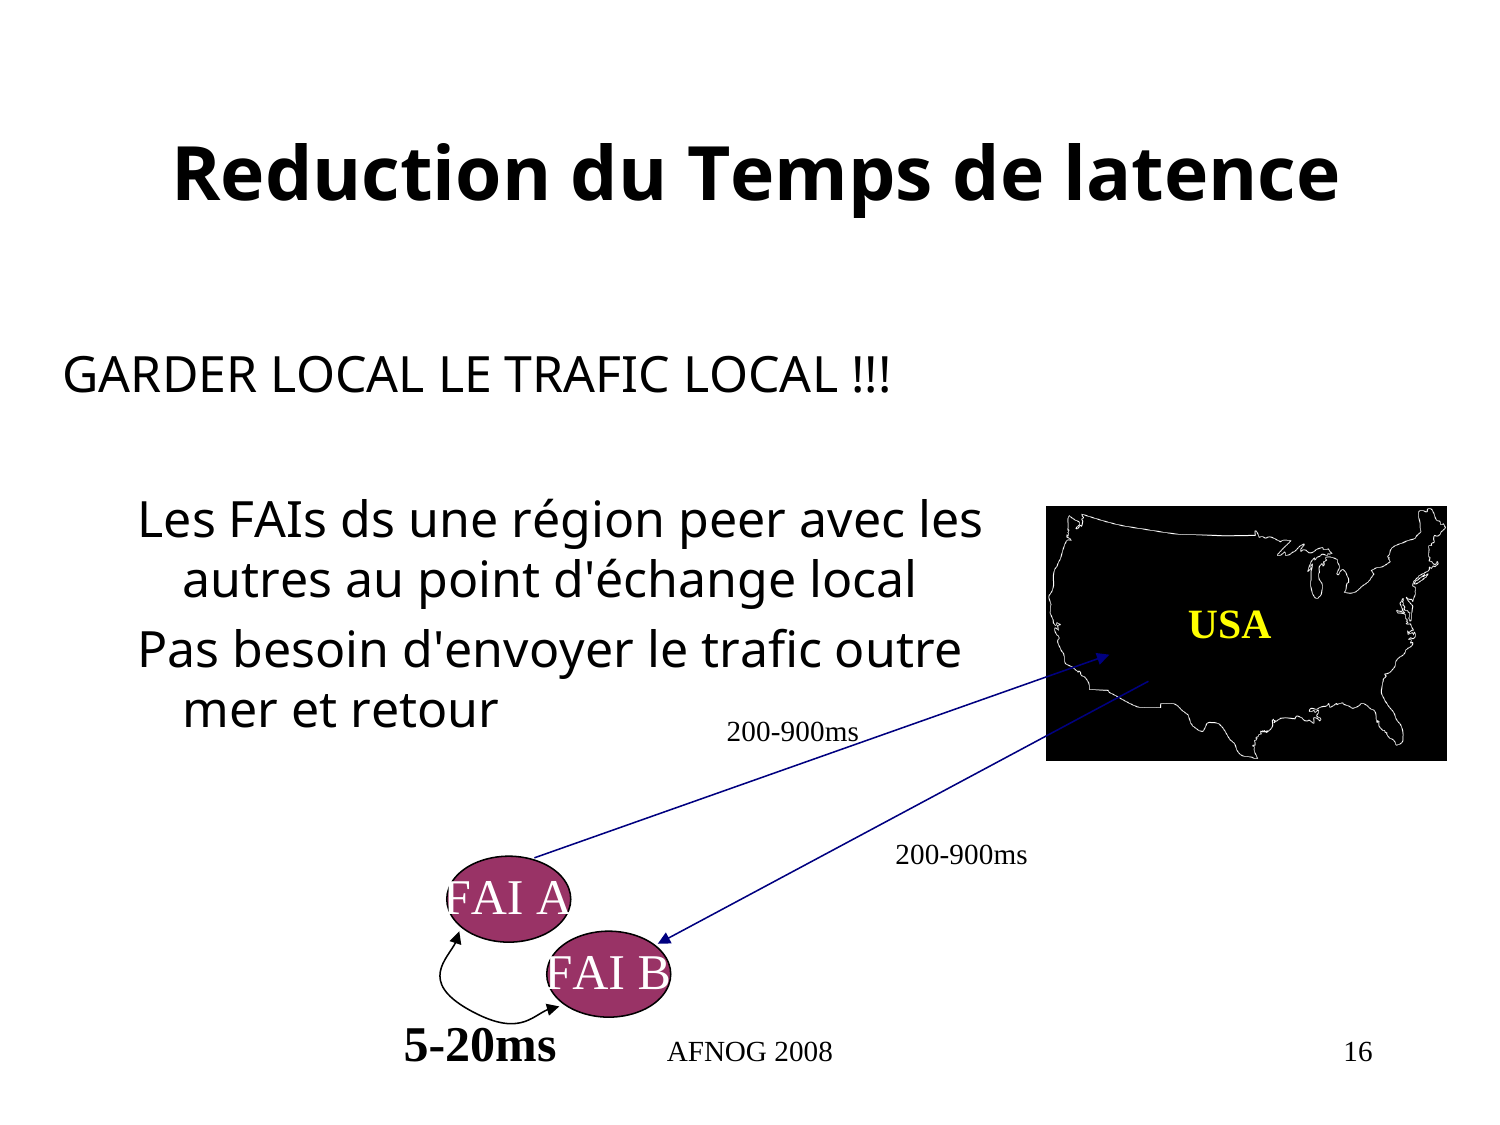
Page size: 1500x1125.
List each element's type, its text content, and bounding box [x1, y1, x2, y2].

text_box FAI B [529, 937, 686, 1009]
text_box GARDER LOCAL LE TRAFIC LOCAL !!! Les FAIs ds une région peer avec les autres au point d'échange local Pas besoin d'envoyer le trafic outre mer et retour [47, 259, 1015, 746]
title Reduction du Temps de latence [87, 77, 1426, 266]
picture [1046, 506, 1447, 761]
text_box GARDER LOCAL LE TRAFIC LOCAL !!! Les FAIs ds une région peer avec les autres au point d'échange local Pas besoin d'envoyer le trafic outre mer et retour [875, 690, 1015, 746]
text_box 200-900ms [711, 707, 875, 756]
text_box AFNOG 2008 [512, 1025, 988, 1101]
text_box 25 [1074, 1025, 1388, 1101]
text_box [472, 934, 546, 943]
text_box [572, 1009, 646, 1018]
text_box 200-900ms [880, 831, 1044, 880]
text_box USA [1173, 593, 1287, 656]
text_box 200-900ms [877, 818, 1040, 867]
text_box [577, 931, 640, 937]
text_box FAI A [428, 862, 588, 934]
text_box [477, 856, 540, 862]
text_box 5-20ms [388, 1009, 572, 1081]
